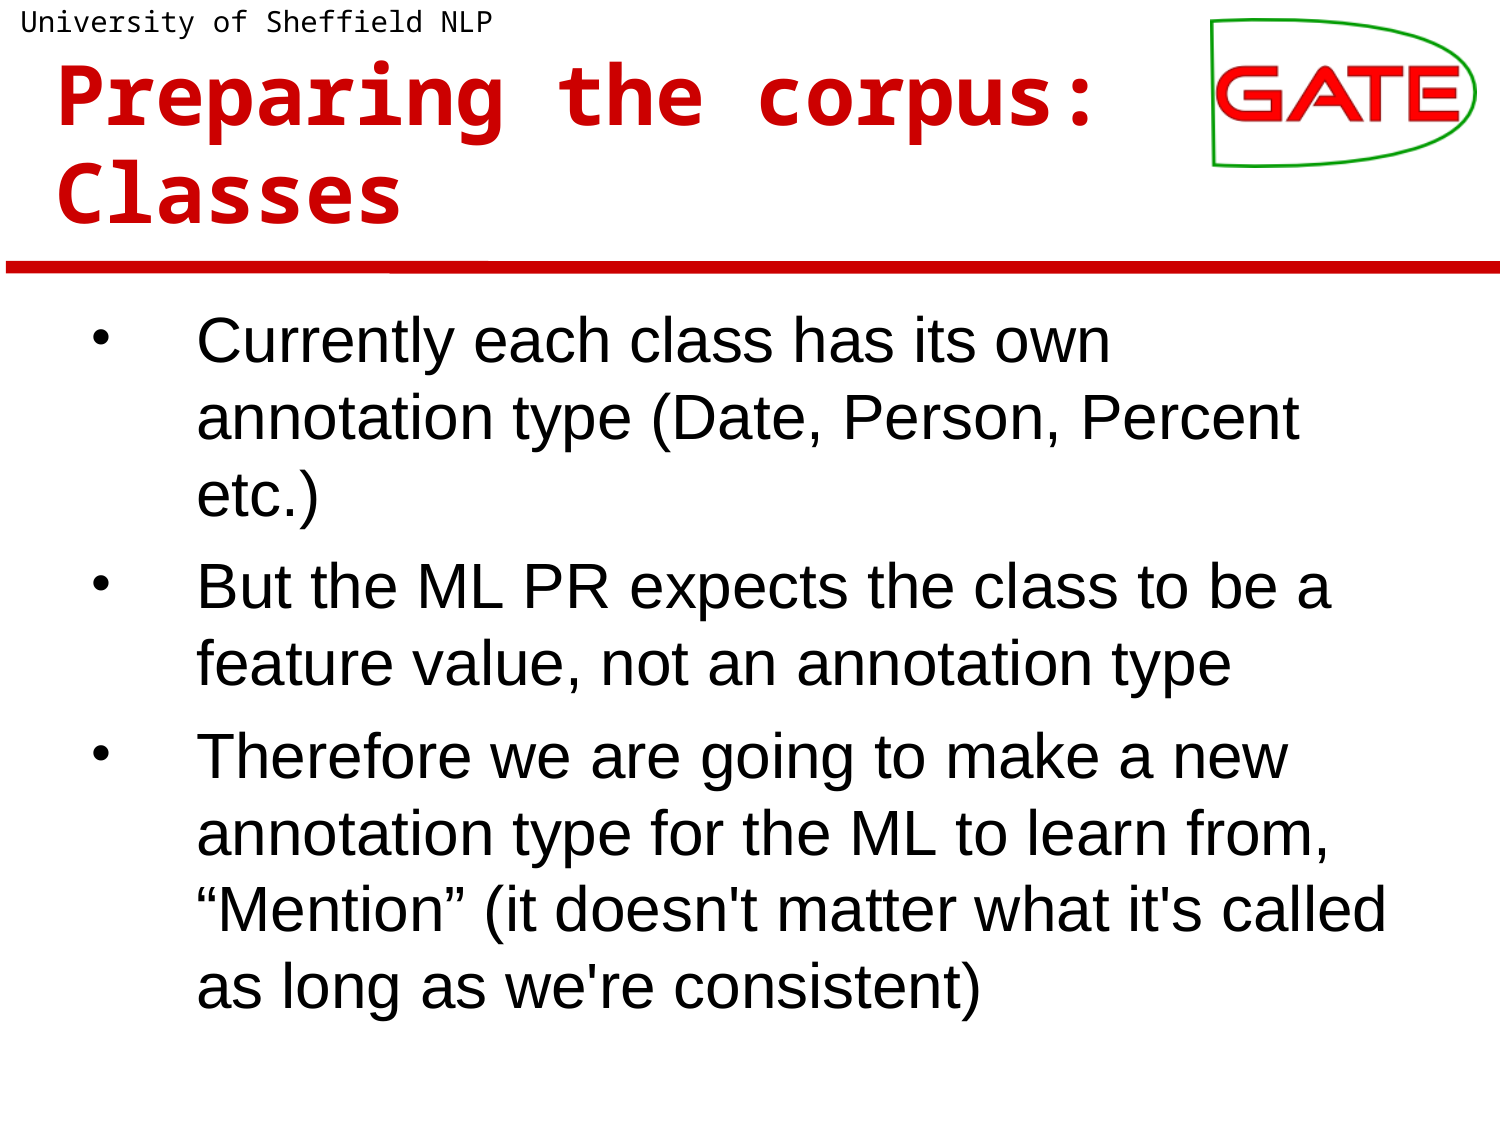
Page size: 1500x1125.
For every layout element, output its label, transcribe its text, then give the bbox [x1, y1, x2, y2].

picture [1210, 18, 1477, 168]
list Currently each class has its own annotation type (Date, Person, Percent etc.) But the ML PR expects the class to be a feature value, not an annotation type Therefore we are going to make a new annotation type for the ML to learn from, “Mention” (it doesn't matter what it's called as long as we're consistent) [75, 290, 1424, 1033]
title Preparing the corpus: Classes [41, 38, 1390, 253]
